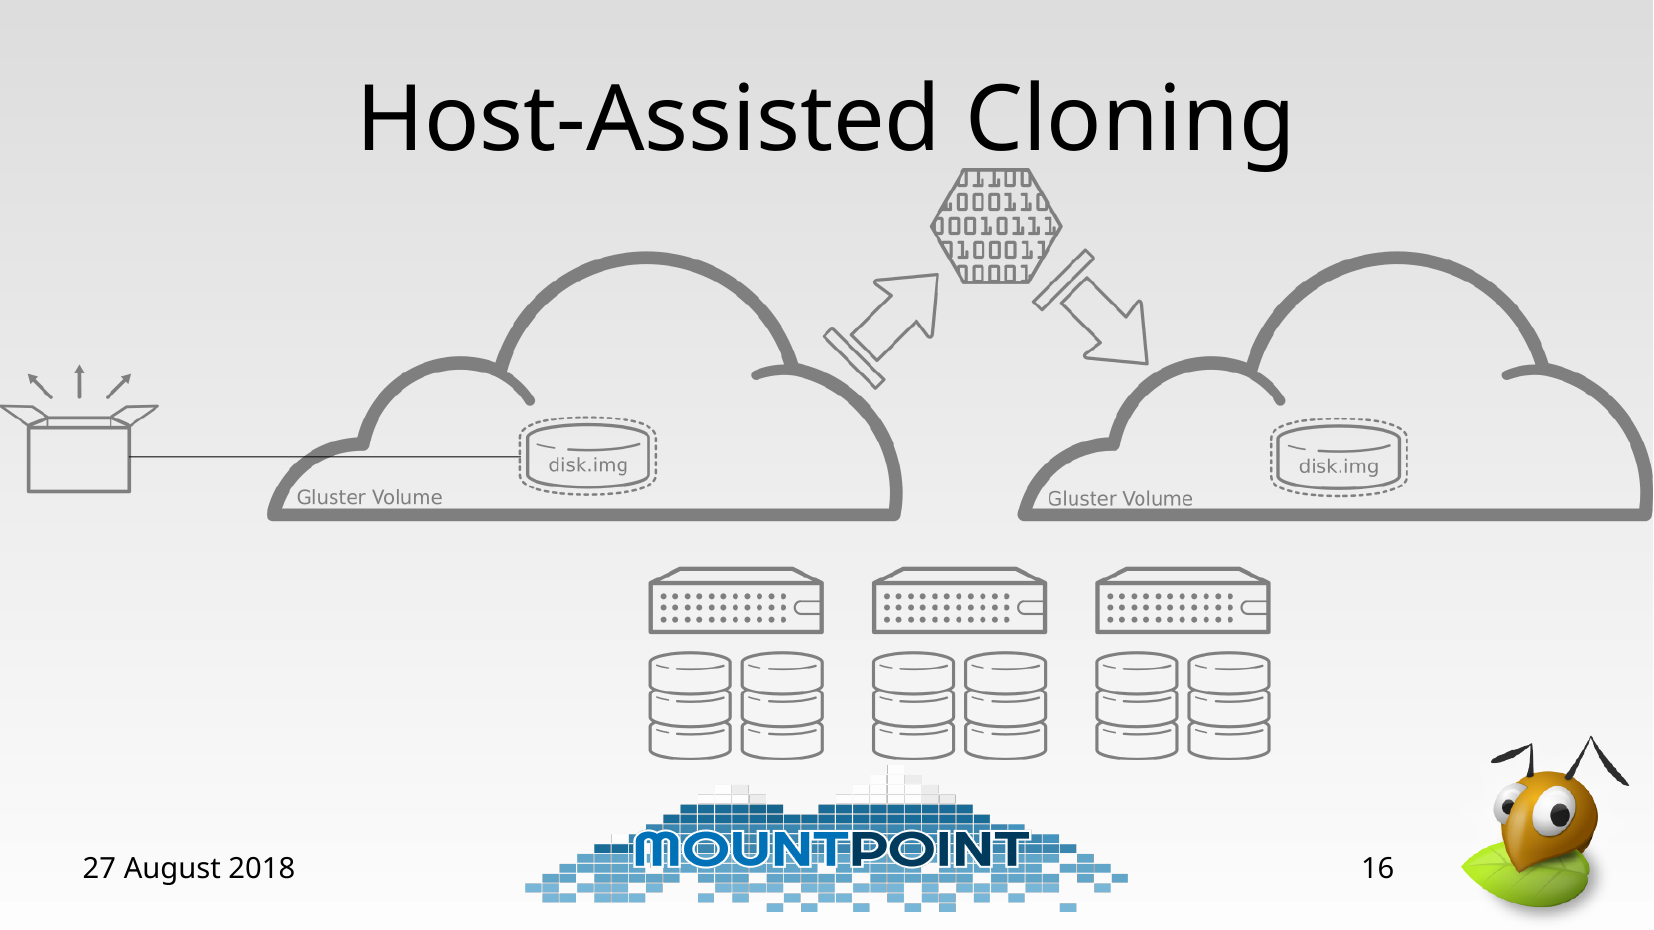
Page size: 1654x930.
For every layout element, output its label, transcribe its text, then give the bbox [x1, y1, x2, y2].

picture [525, 765, 1128, 912]
picture [0, 168, 1653, 930]
title Host-Assisted Cloning [82, 37, 1571, 168]
